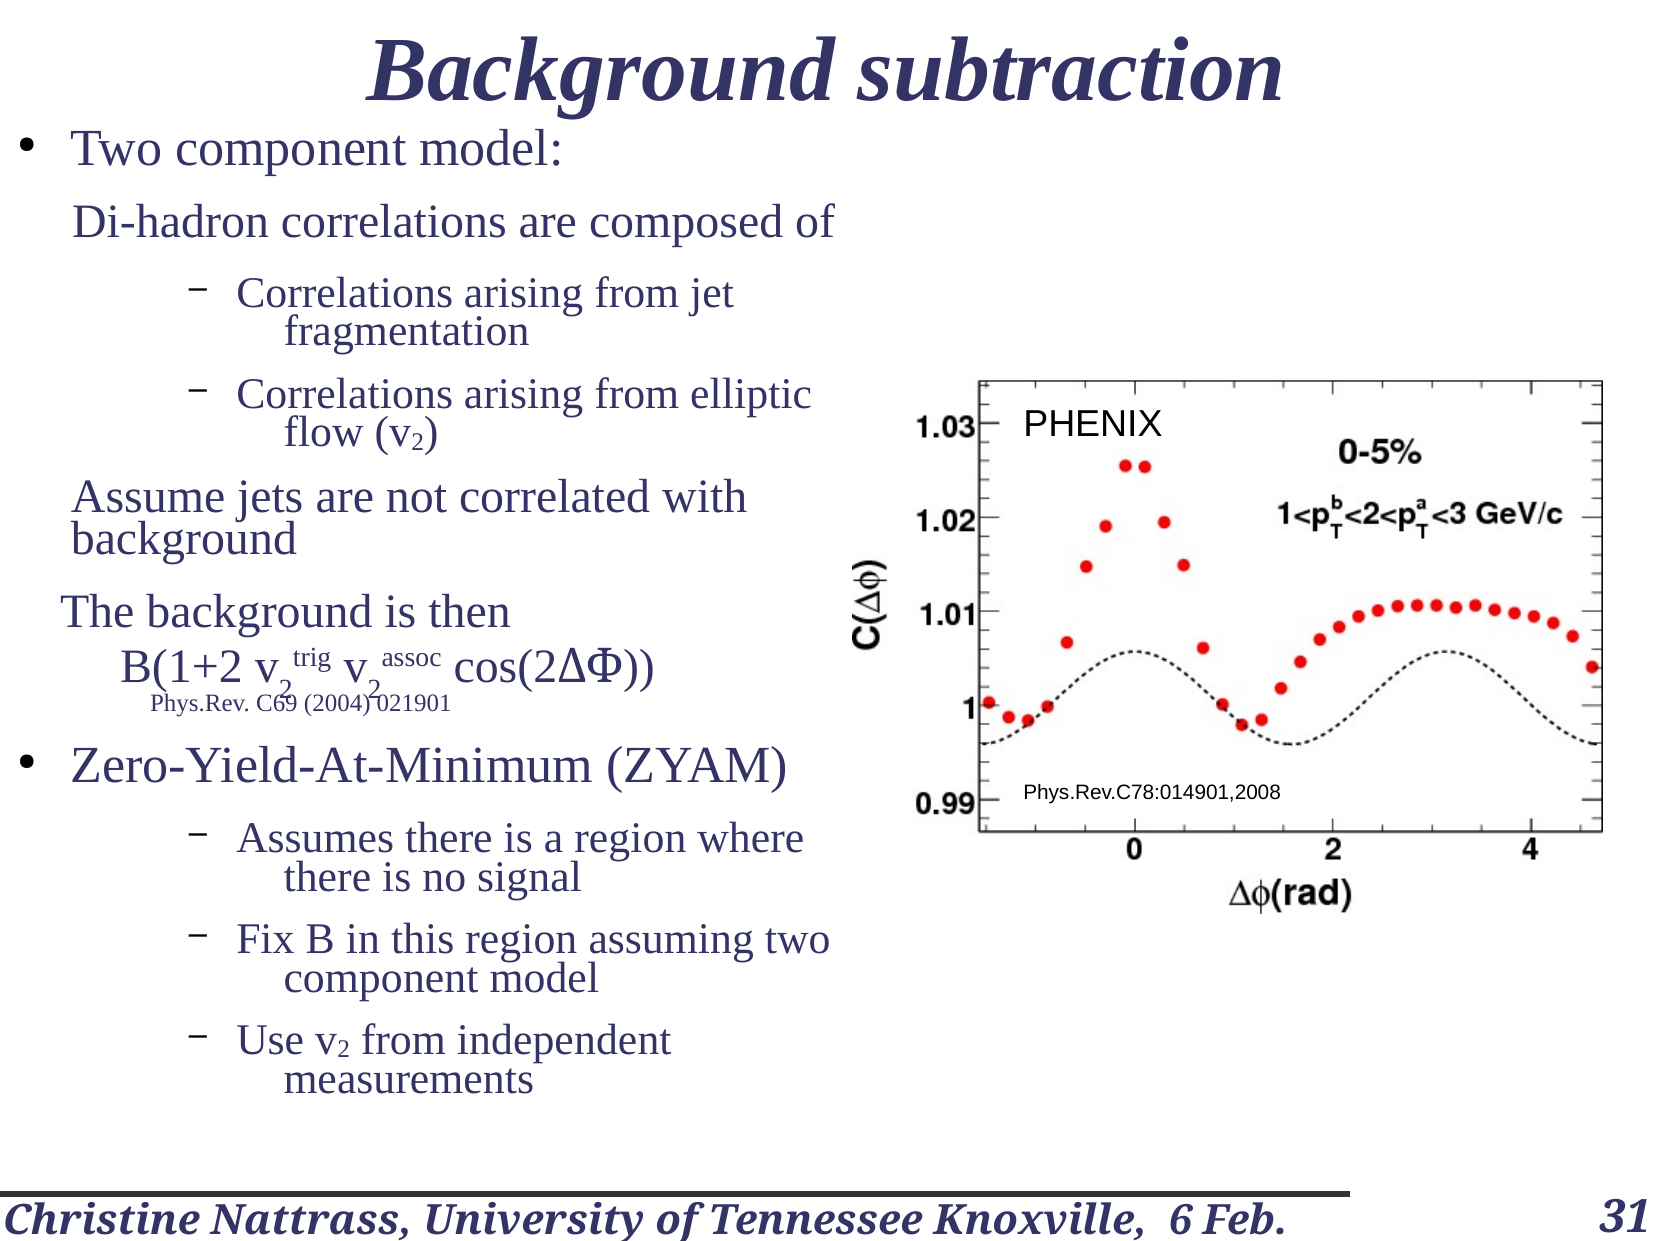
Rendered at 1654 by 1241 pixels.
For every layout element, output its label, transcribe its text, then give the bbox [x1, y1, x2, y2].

title Background subtraction [82, 15, 1571, 125]
text_box Phys.Rev.C78:014901,2008 [1008, 773, 1297, 812]
text_box PHENIX [1008, 394, 1384, 452]
list Two component model: Di-hadron correlations are composed of Correlations arising from jet fragmentation Correlations arising from elliptic flow (v2) Assume jets are not correlated with background The background is then B(1+2 v2trig v2assoc cos(2ΔΦ))‏ Phys.Rev. C69 (2004) 021901 Zero-Yield-At-Minimum (ZYAM) Assumes there is a region where there is no signal Fix B in this region assuming two component model Use v2 from independent measurements [0, 128, 901, 1170]
picture [901, 379, 1603, 914]
